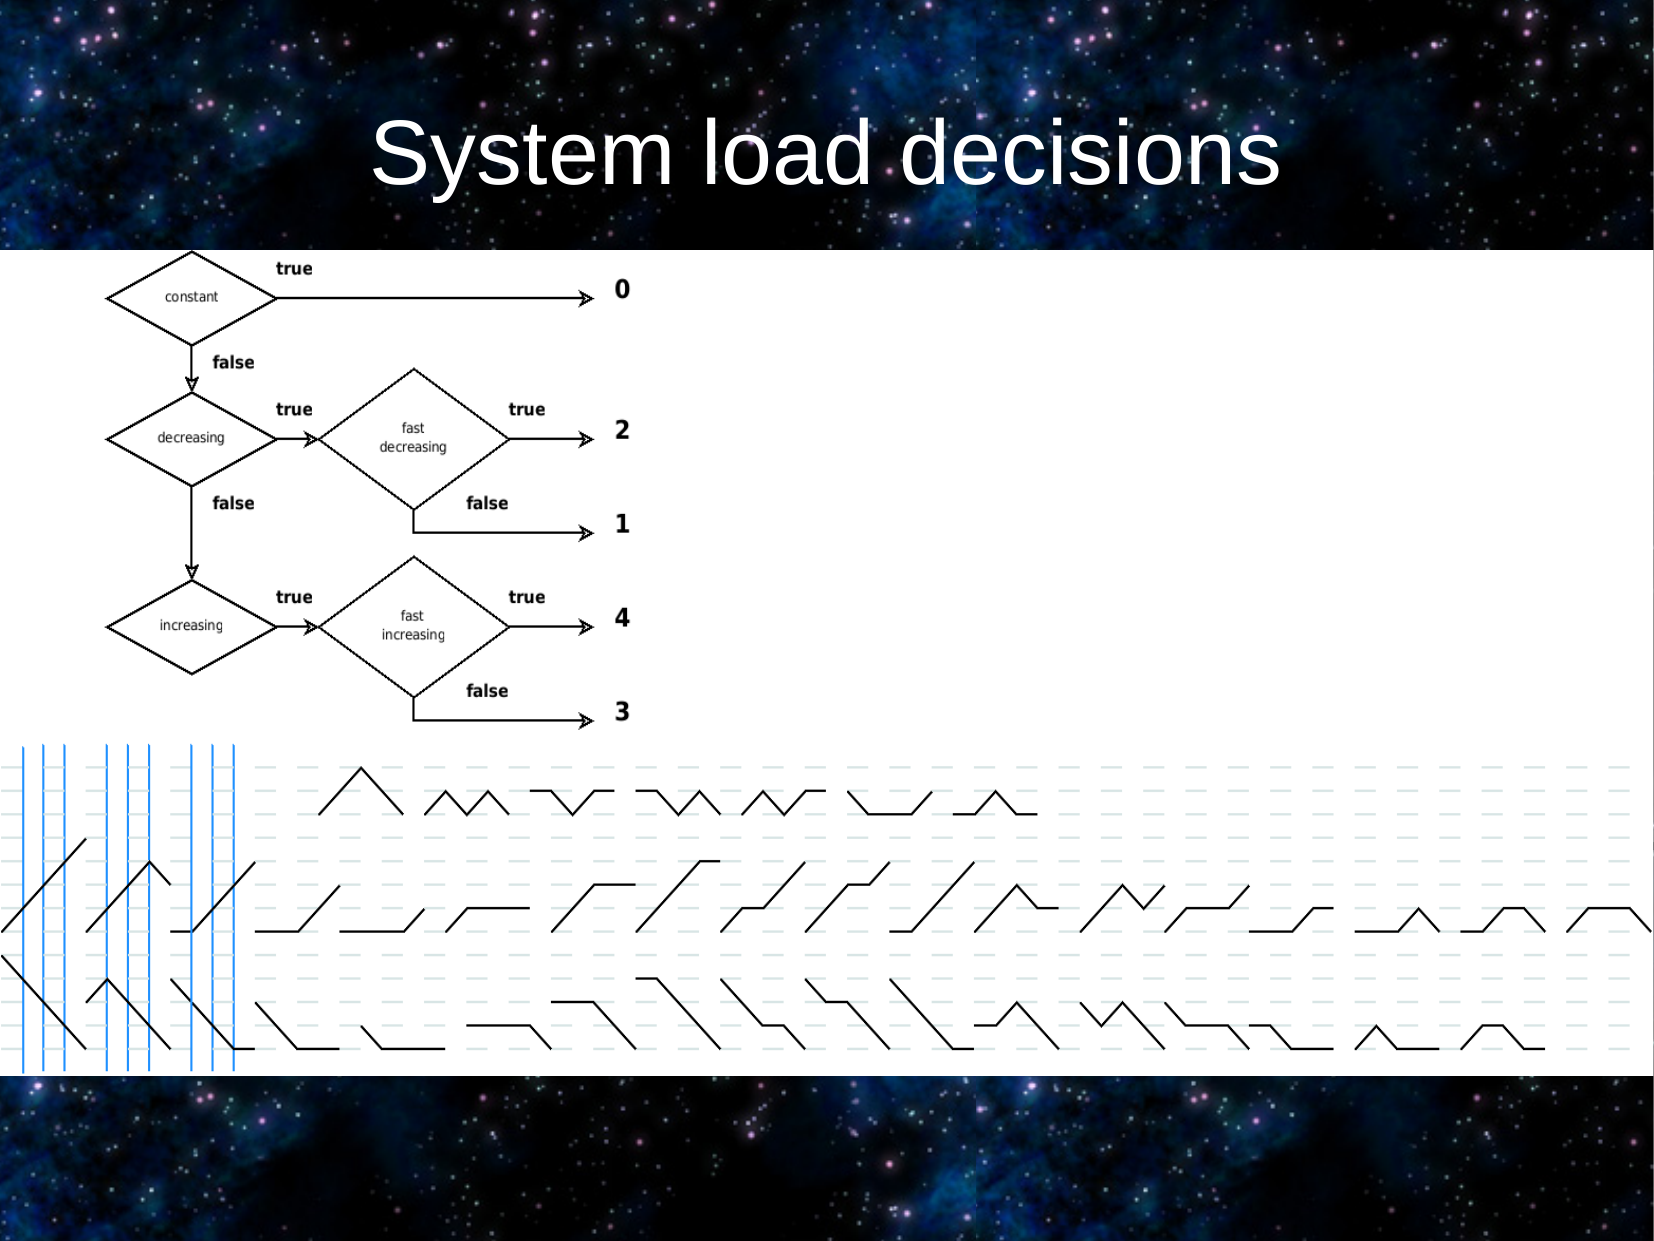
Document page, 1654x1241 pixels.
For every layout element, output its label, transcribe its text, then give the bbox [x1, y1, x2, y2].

title System load decisions [82, 56, 1571, 250]
picture [0, 0, 1654, 1241]
